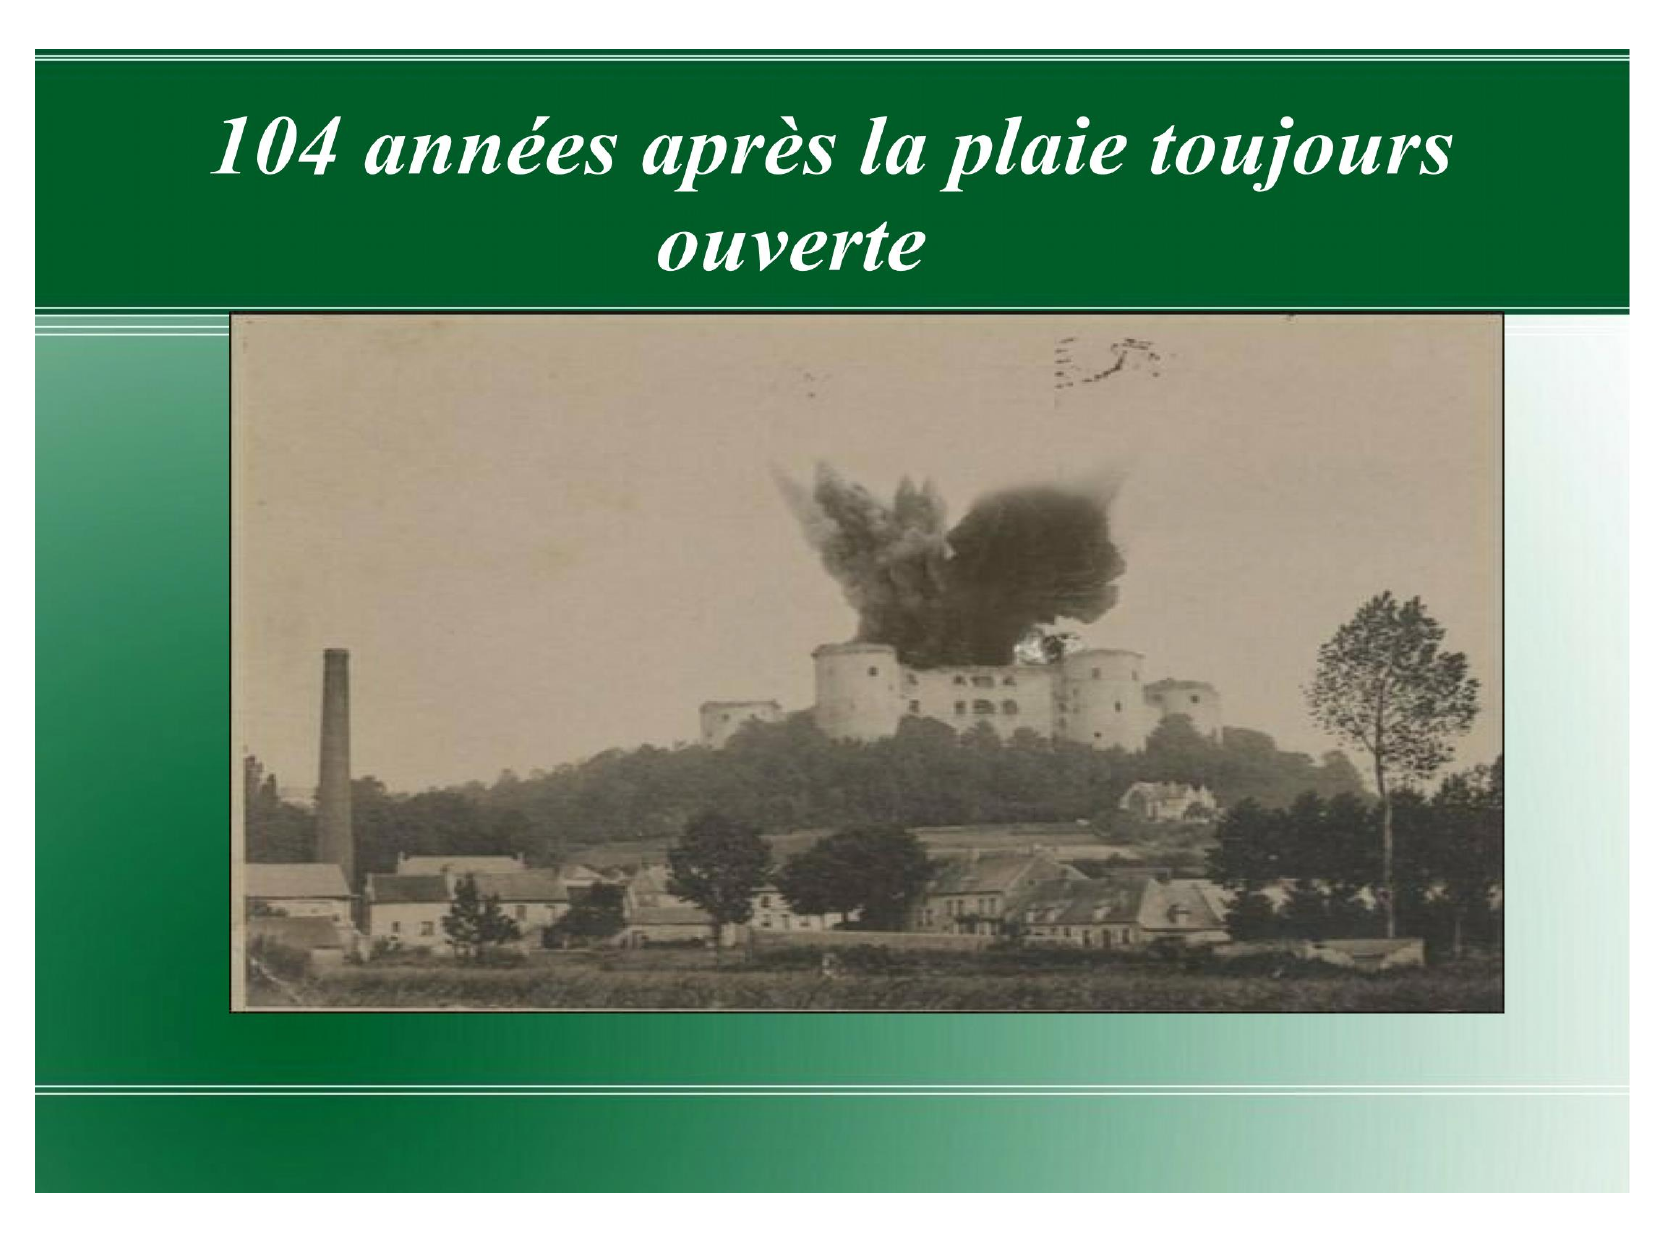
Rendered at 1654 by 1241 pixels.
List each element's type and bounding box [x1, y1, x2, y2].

picture [35, 49, 1630, 1193]
